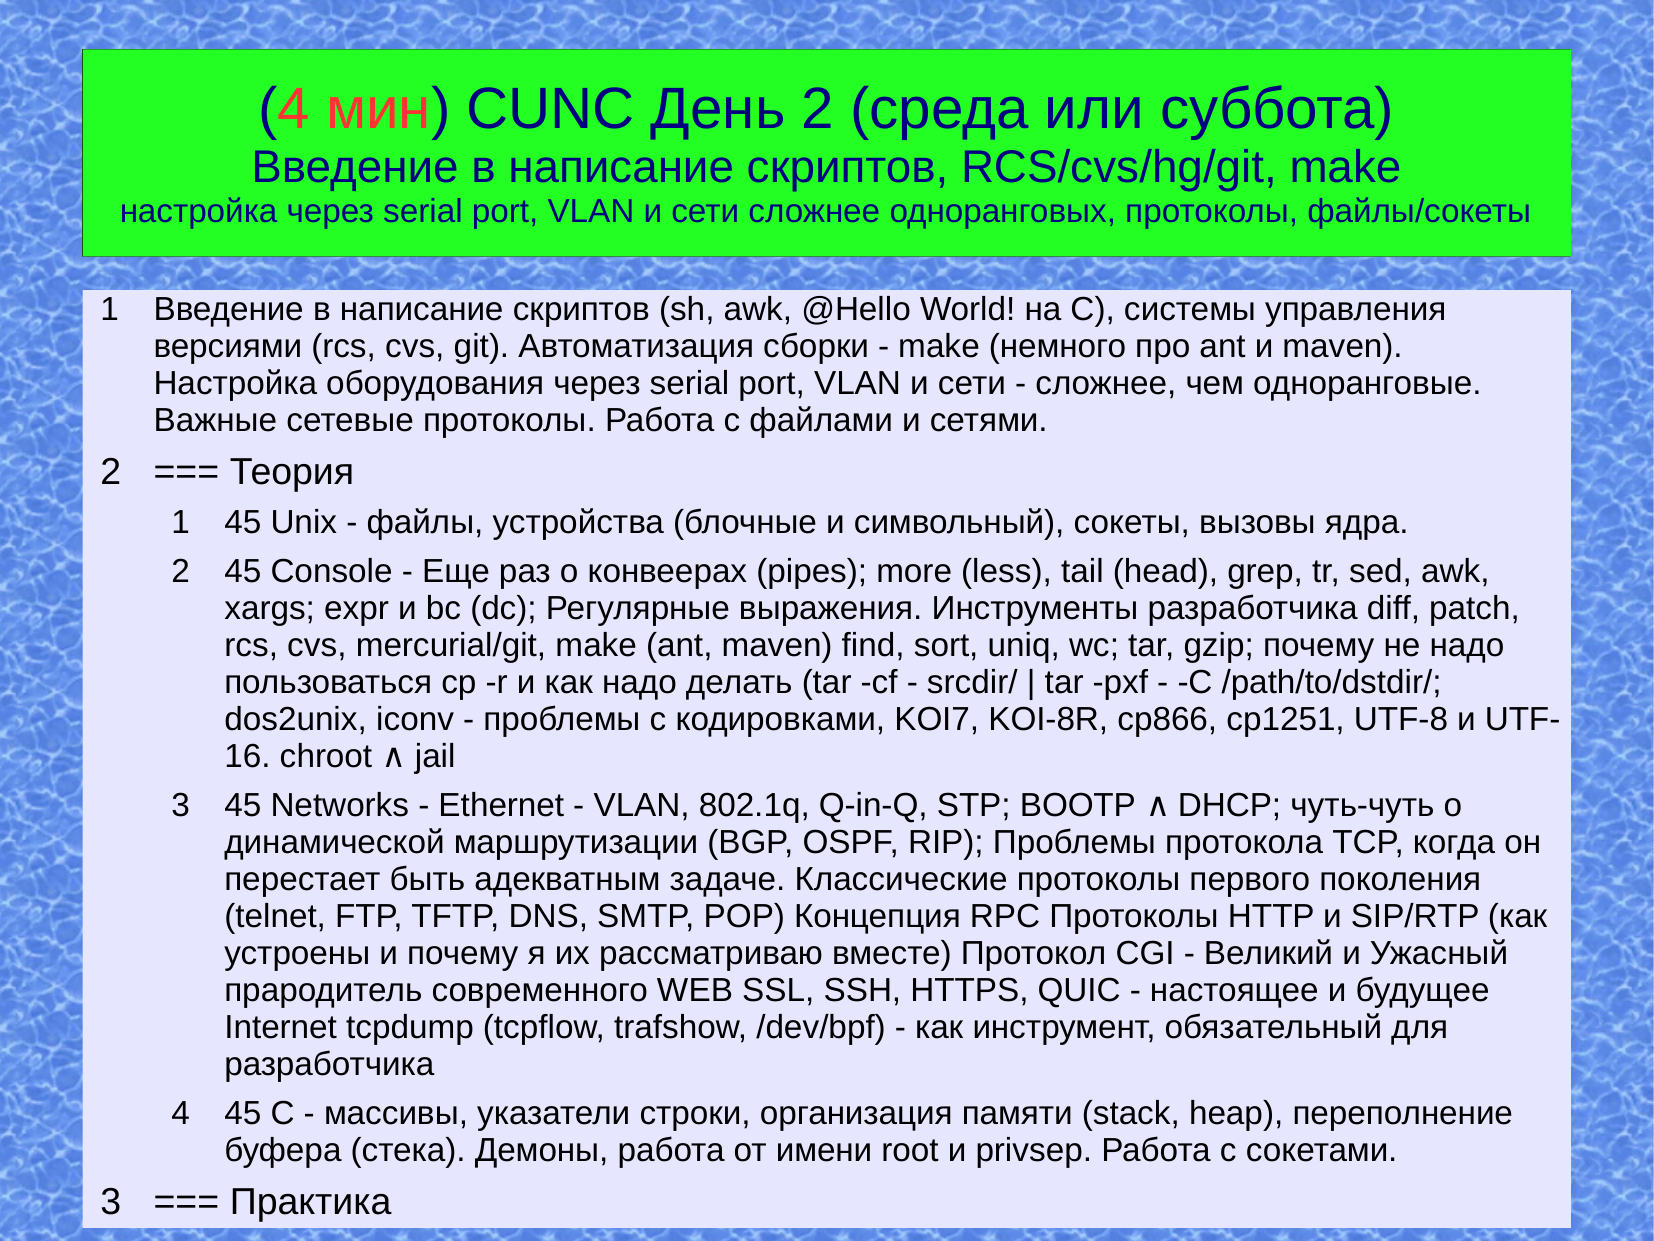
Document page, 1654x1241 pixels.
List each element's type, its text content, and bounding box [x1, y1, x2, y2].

picture [0, 0, 1654, 1241]
title (4 мин) CUNC День 2 (среда или суббота) Введение в написание скриптов, RCS/cvs/hg/git, make настройка через serial port, VLAN и сети сложнее одноранговых, протоколы, файлы/сокеты [82, 49, 1571, 257]
list Введение в написание скриптов (sh, awk, @Hello World! на С), системы управления версиями (rcs, cvs, git). Автоматизация сборки - make (немного про ant и maven). Настройка оборудования через serial port, VLAN и сети - сложнее, чем одноранговые. Важные сетевые протоколы. Работа с файлами и сетями. === Теория 45 Unix - файлы, устройства (блочные и символьный), сокеты, вызовы ядра. 45 Console - Еще раз о конвеерах (pipes); more (less), tail (head), grep, tr, sed, awk, xargs; expr и bc (dc); Регулярные выражения. Инструменты разработчика diff, patch, rcs, cvs, mercurial/git, make (ant, maven) find, sort, uniq, wc; tar, gzip; почему не надо пользоваться cp -r и как надо делать (tar -cf - srcdir/ | tar -pxf - -C /path/to/dstdir/; dos2unix, iconv - проблемы с кодировками, KOI7, KOI-8R, cp866, cp1251, UTF-8 и UTF-16. chroot ∧ jail 45 Networks - Ethernet - VLAN, 802.1q, Q-in-Q, STP; BOOTP ∧ DHCP; чуть-чуть о динамической маршрутизации (BGP, OSPF, RIP); Проблемы протокола TCP, когда он перестает быть адекватным задаче. Классические протоколы первого поколения (telnet, FTP, TFTP, DNS, SMTP, POP) Концепция RPC Протоколы HTTP и SIP/RTP (как устроены и почему я их рассматриваю вместе) Протокол CGI - Великий и Ужасный прародитель современного WEB SSL, SSH, HTTPS, QUIC - настоящее и будущее Internet tcpdump (tcpflow, trafshow, /dev/bpf) - как инструмент, обязательный для разработчика 45 C - массивы, указатели строки, организация памяти (stack, heap), переполнение буфера (стека). Демоны, работа от имени root и privsep. Работа с сокетами. === Практика [82, 290, 1571, 1228]
